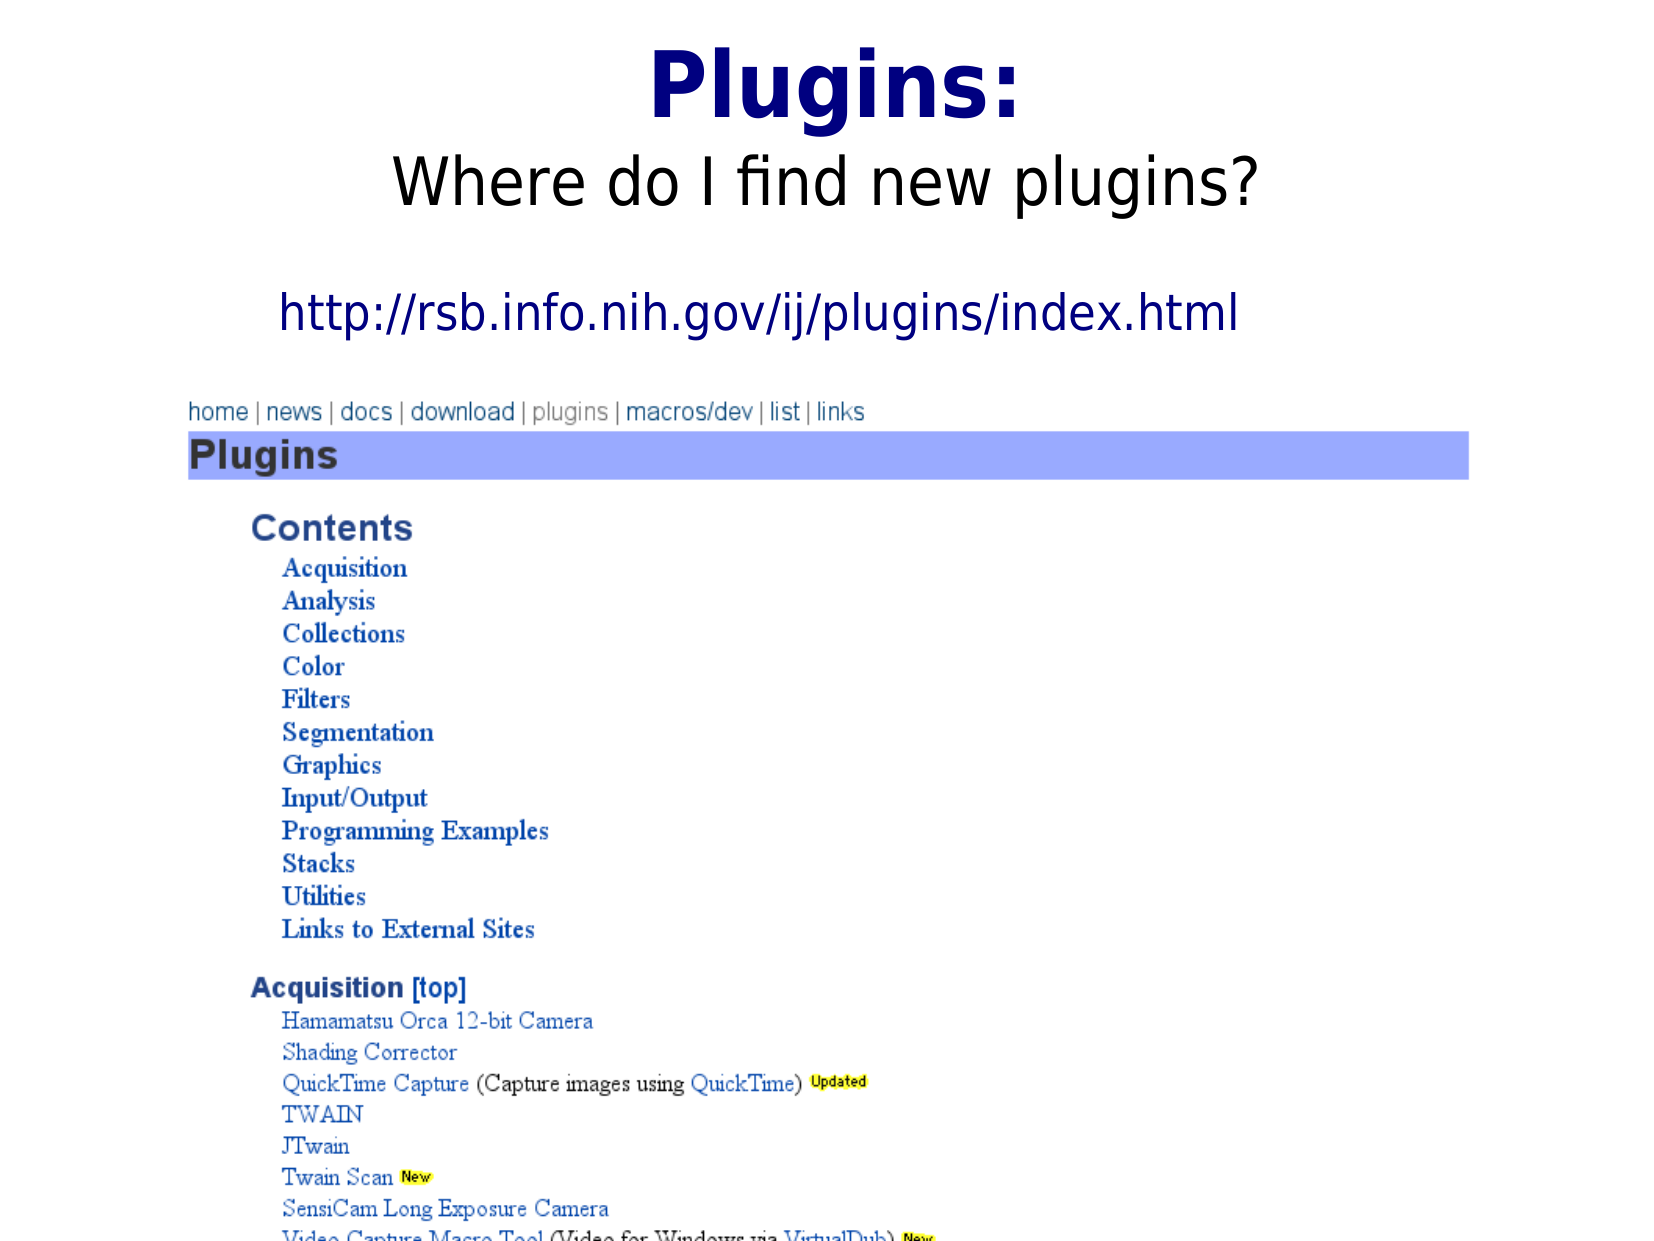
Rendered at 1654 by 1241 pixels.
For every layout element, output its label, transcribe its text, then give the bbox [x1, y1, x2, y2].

title Plugins: [82, 31, 1571, 141]
picture [176, 394, 1477, 1241]
title Where do I find new plugins? [82, 141, 1571, 287]
text_box http://rsb.info.nih.gov/ij/plugins/index.html [264, 276, 1390, 350]
